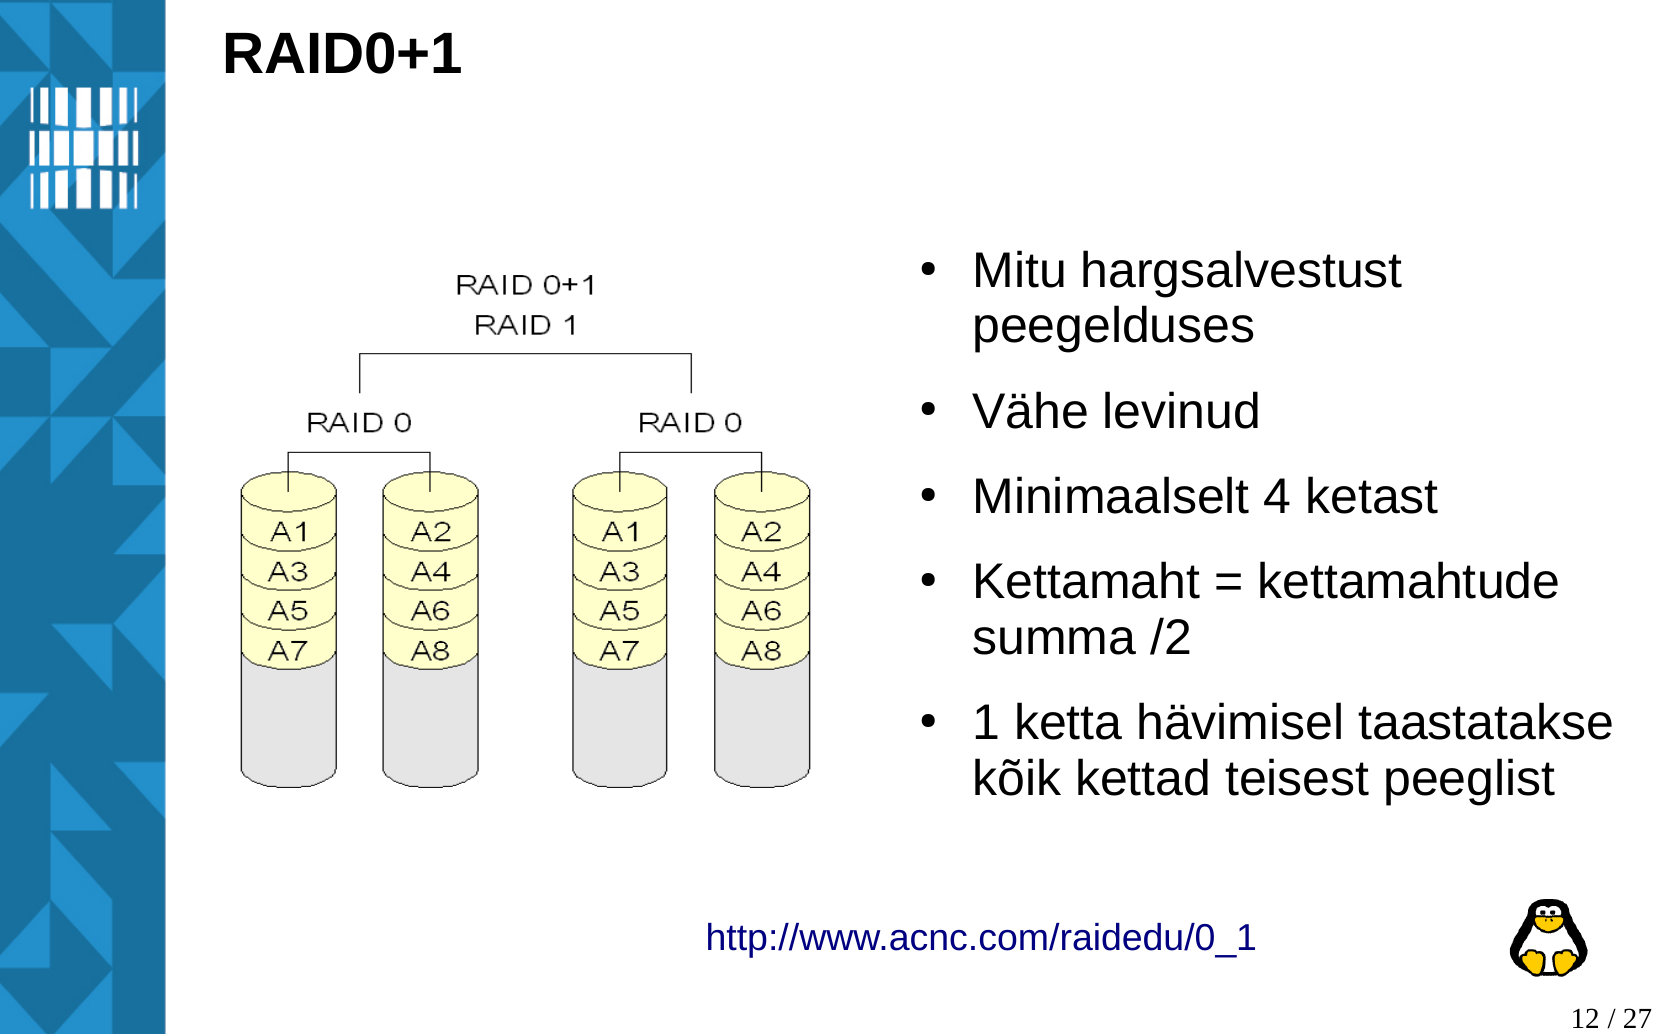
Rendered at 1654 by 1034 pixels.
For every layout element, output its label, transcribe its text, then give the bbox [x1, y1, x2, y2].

list Mitu hargsalvestust peegelduses Vähe levinud Minimaalselt 4 ketast Kettamaht = kettamahtude summa /2 1 ketta hävimisel taastatakse kõik kettad teisest peeglist [901, 241, 1621, 842]
picture [194, 236, 856, 827]
title RAID0+1 [222, 11, 1624, 95]
picture [1482, 875, 1613, 985]
text_box http://www.acnc.com/raidedu/0_1 [690, 909, 1317, 969]
